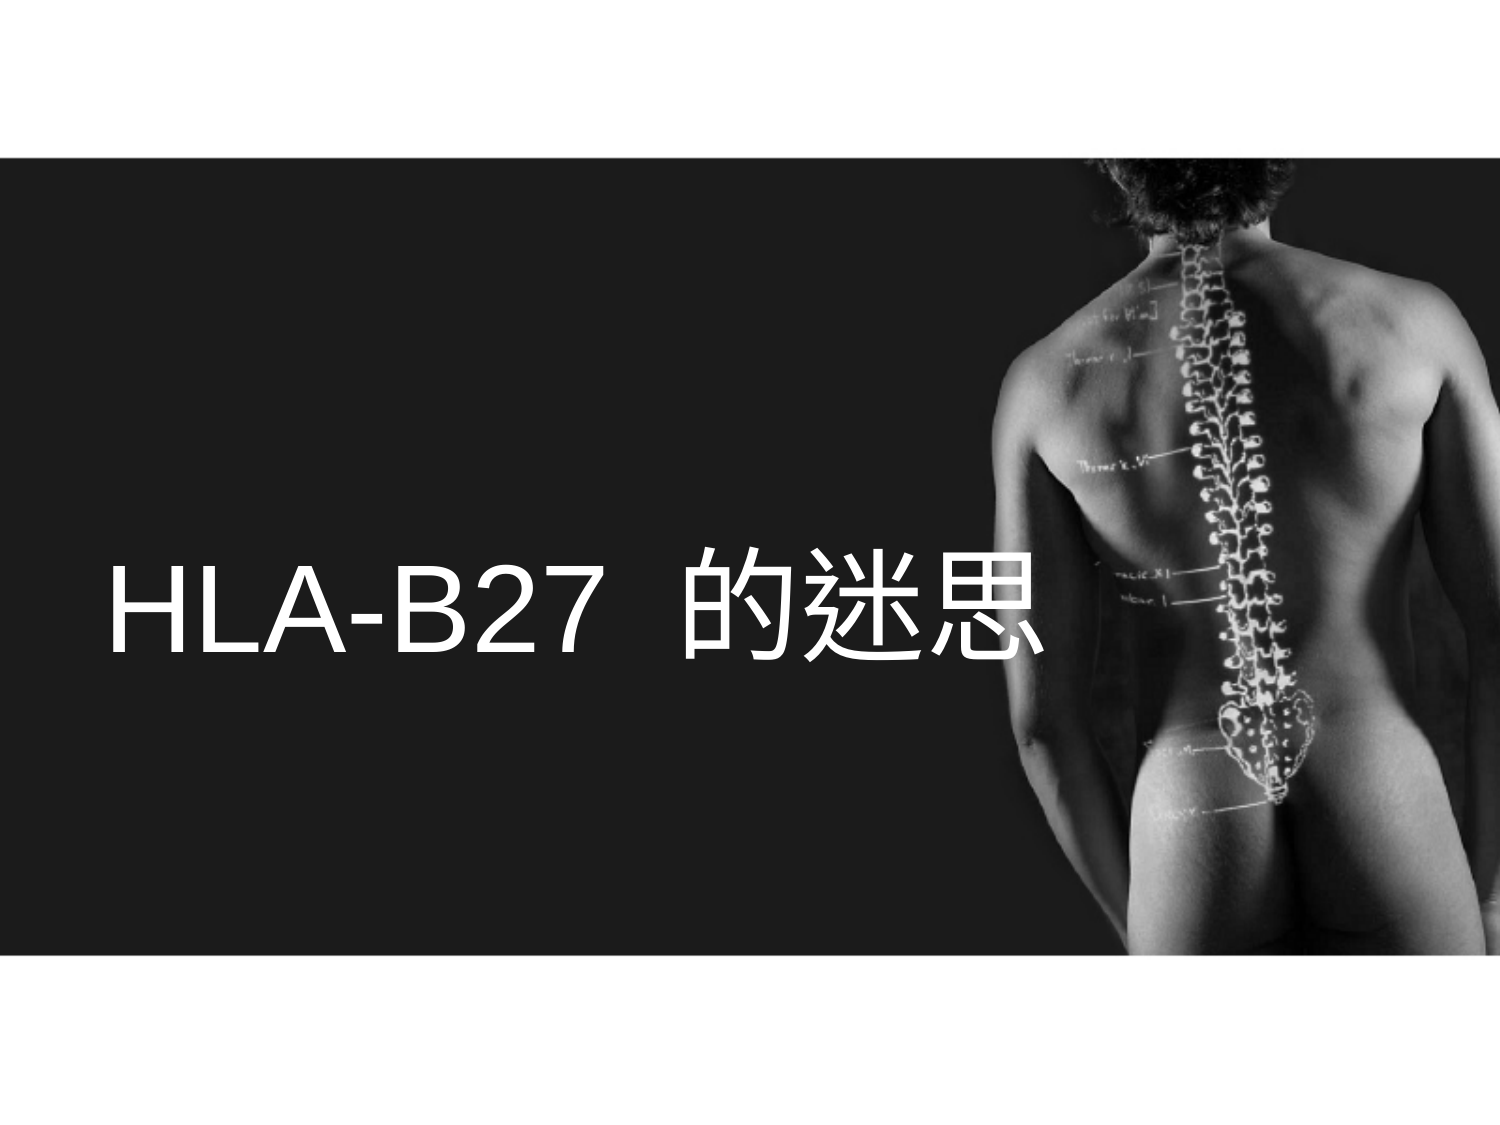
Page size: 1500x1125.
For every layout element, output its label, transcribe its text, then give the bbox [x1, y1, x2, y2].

title HLA-B27 的迷思 [88, 515, 1427, 691]
